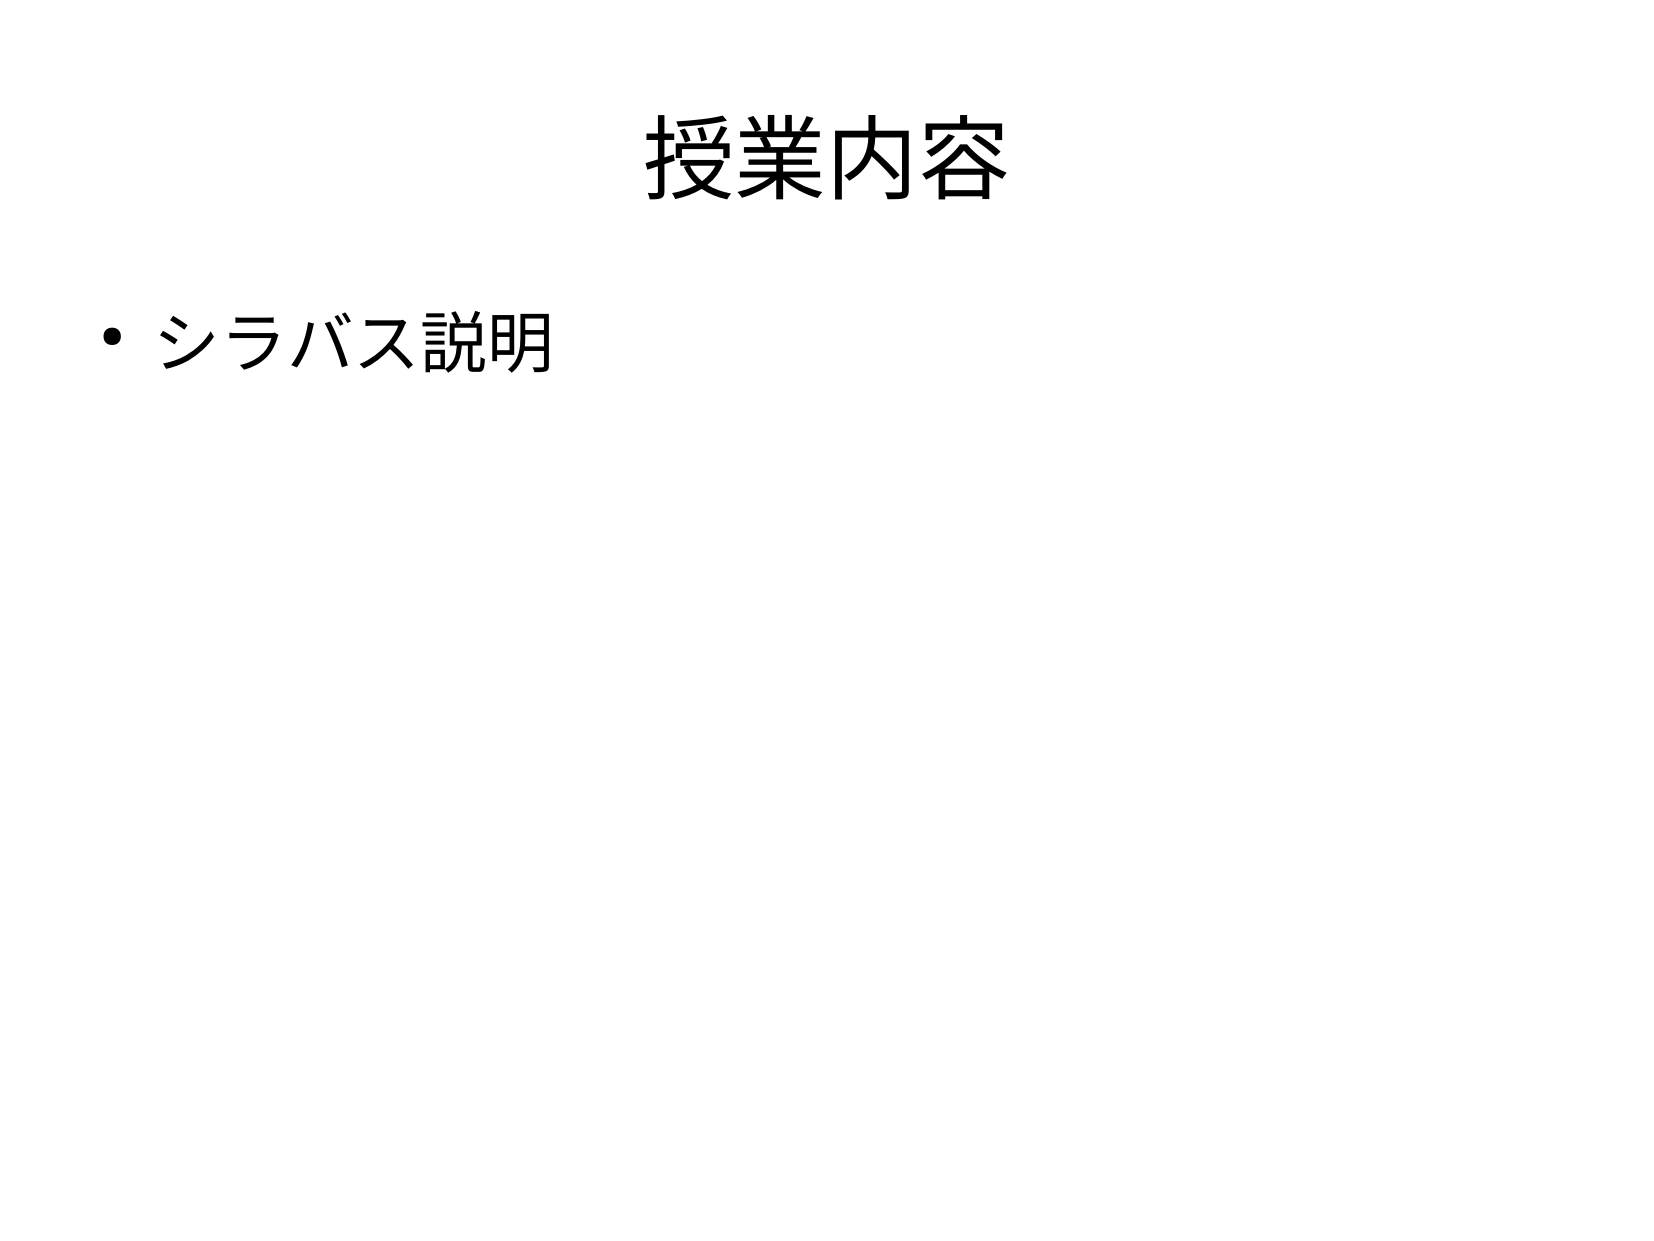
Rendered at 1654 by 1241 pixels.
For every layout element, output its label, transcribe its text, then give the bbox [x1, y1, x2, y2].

title 授業内容 [82, 56, 1571, 250]
list シラバス説明 [82, 290, 1571, 1094]
